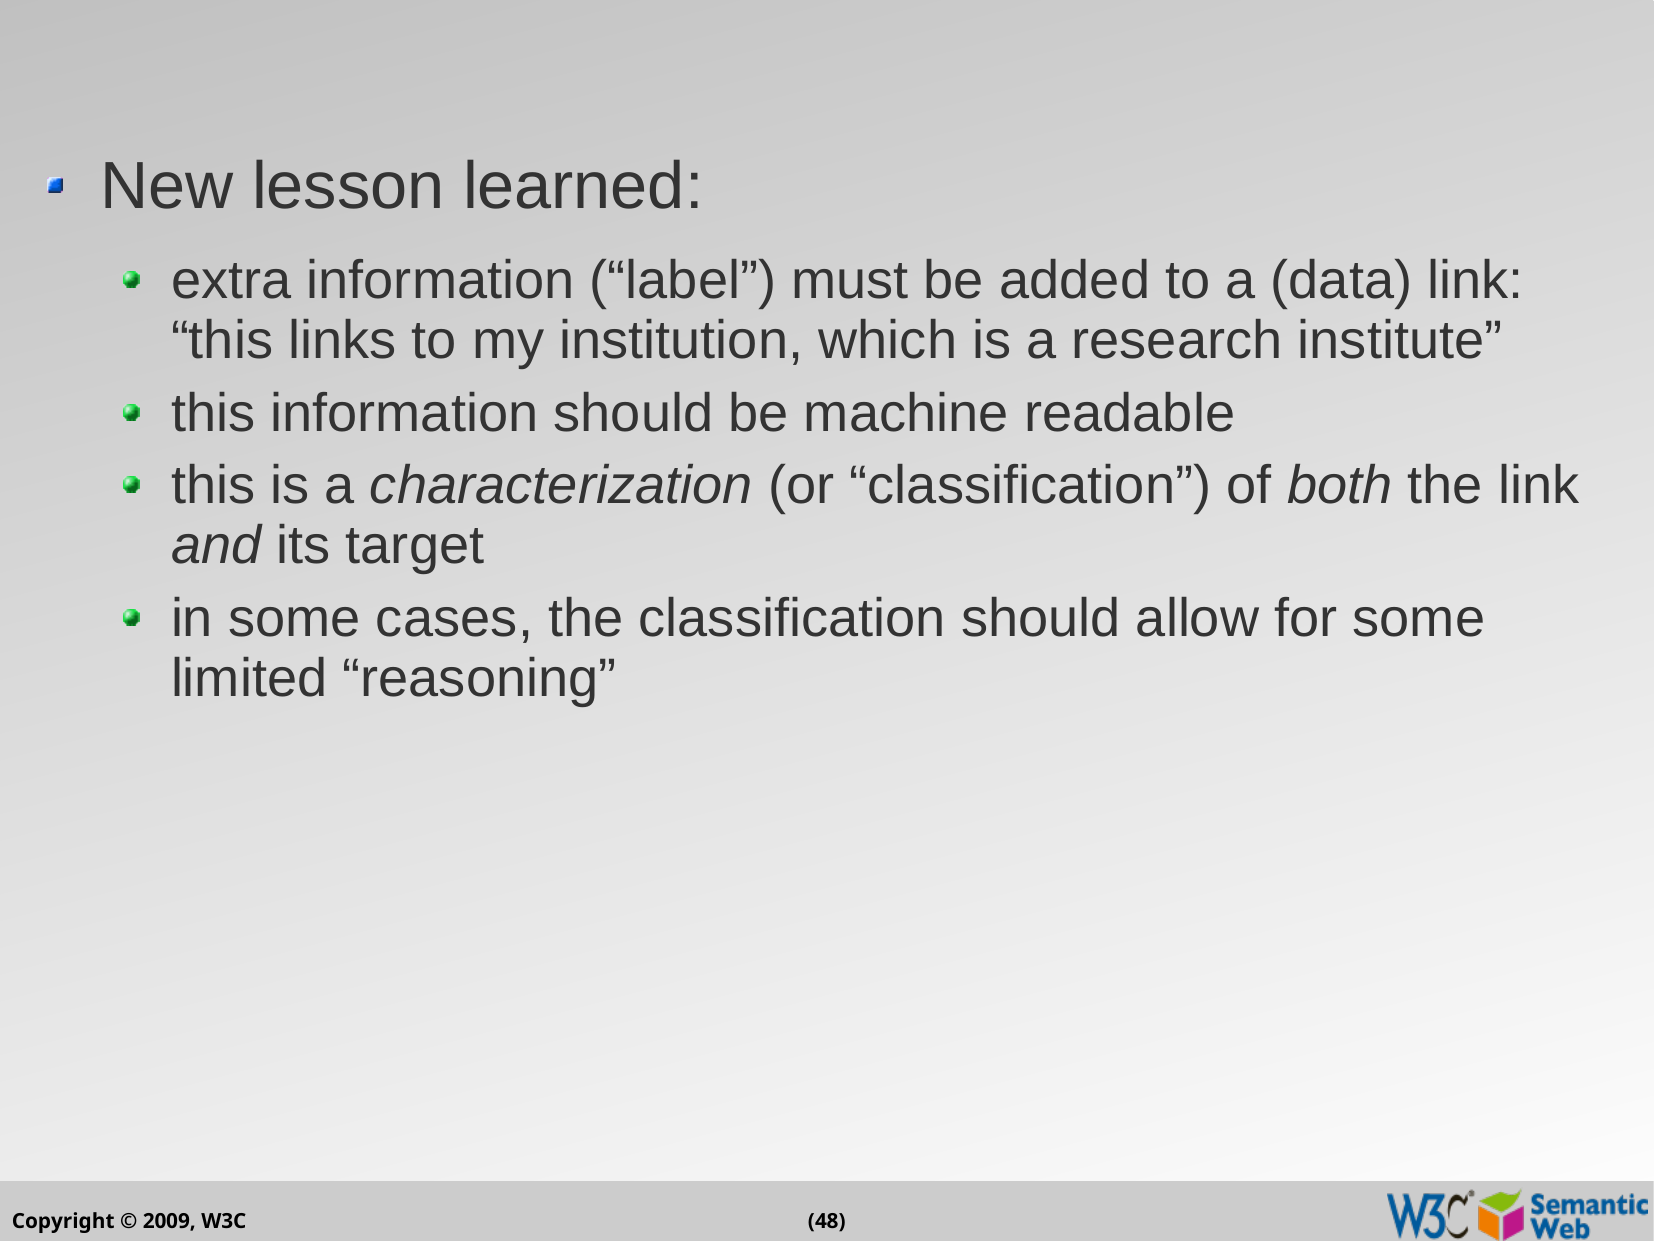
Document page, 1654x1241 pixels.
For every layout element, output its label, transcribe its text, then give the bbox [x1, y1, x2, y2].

picture [1387, 1187, 1648, 1241]
list New lesson learned: extra information (“label”) must be added to a (data) link: “this links to my institution, which is a research institute” this information should be machine readable this is a characterization (or “classification”) of both the link and its target in some cases, the classification should allow for some limited “reasoning” [29, 147, 1624, 1134]
